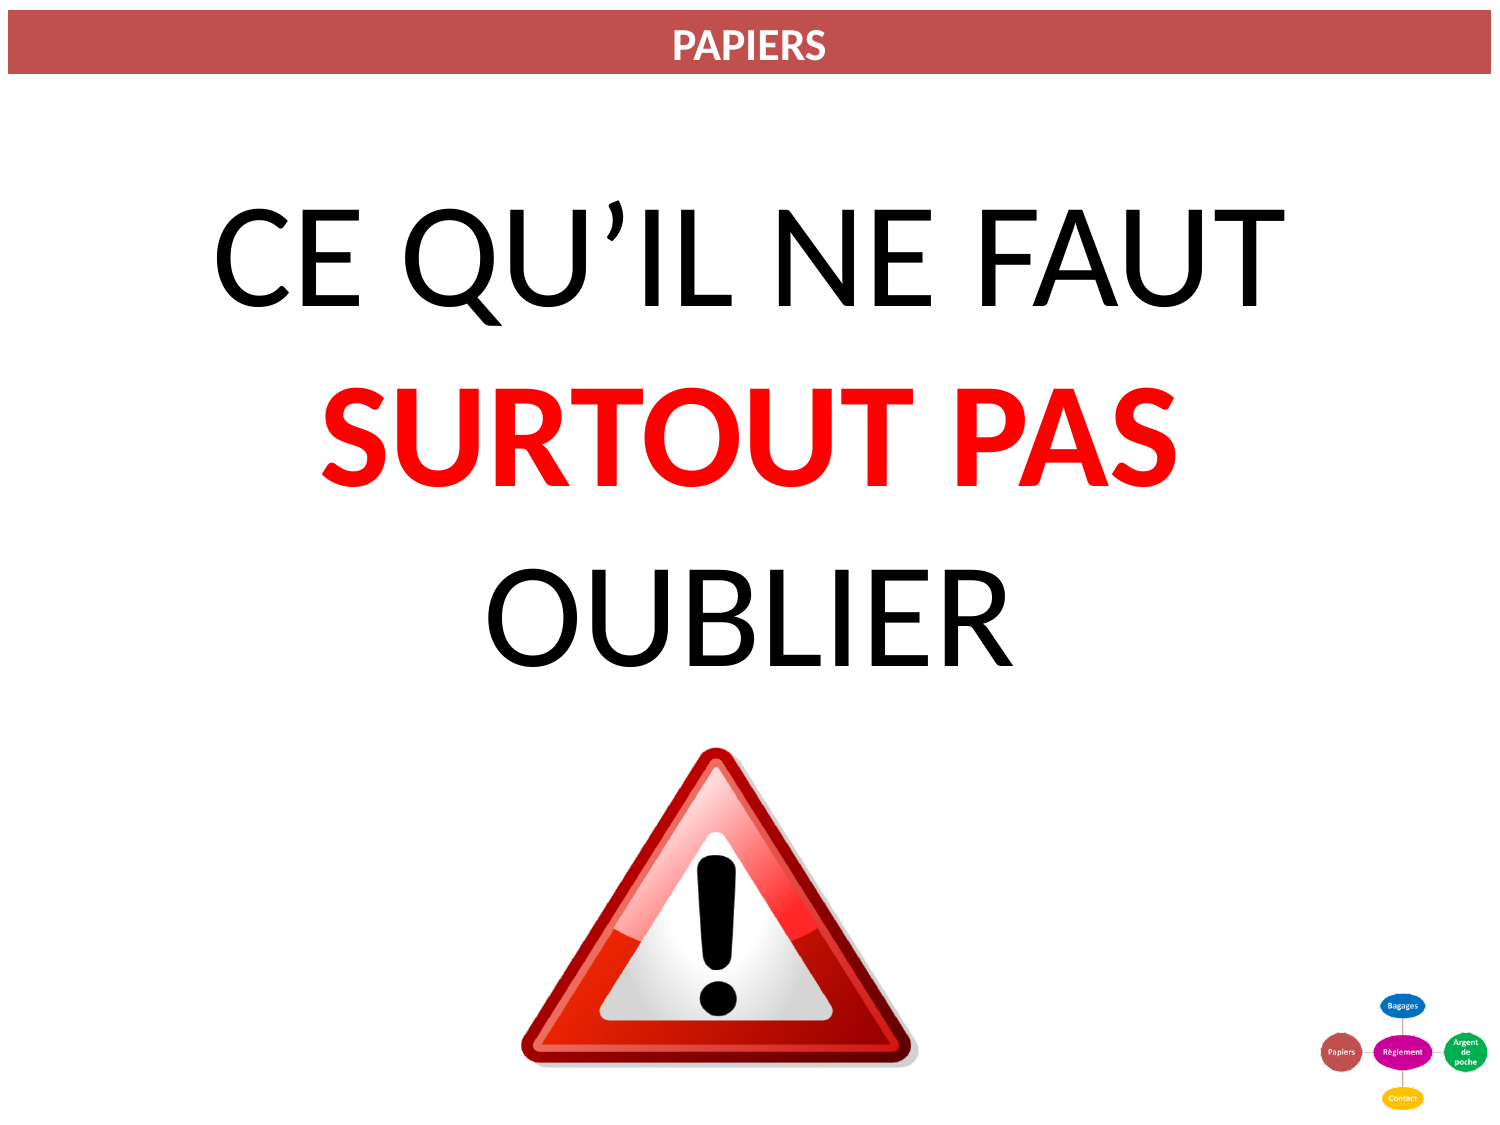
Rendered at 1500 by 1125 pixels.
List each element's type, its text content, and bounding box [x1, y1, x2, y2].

picture [513, 741, 919, 1069]
text_box PAPIERS [4, 7, 1495, 78]
title CE QU’IL NE FAUT SURTOUT PAS OUBLIER [112, 149, 1388, 716]
picture [1316, 987, 1490, 1116]
